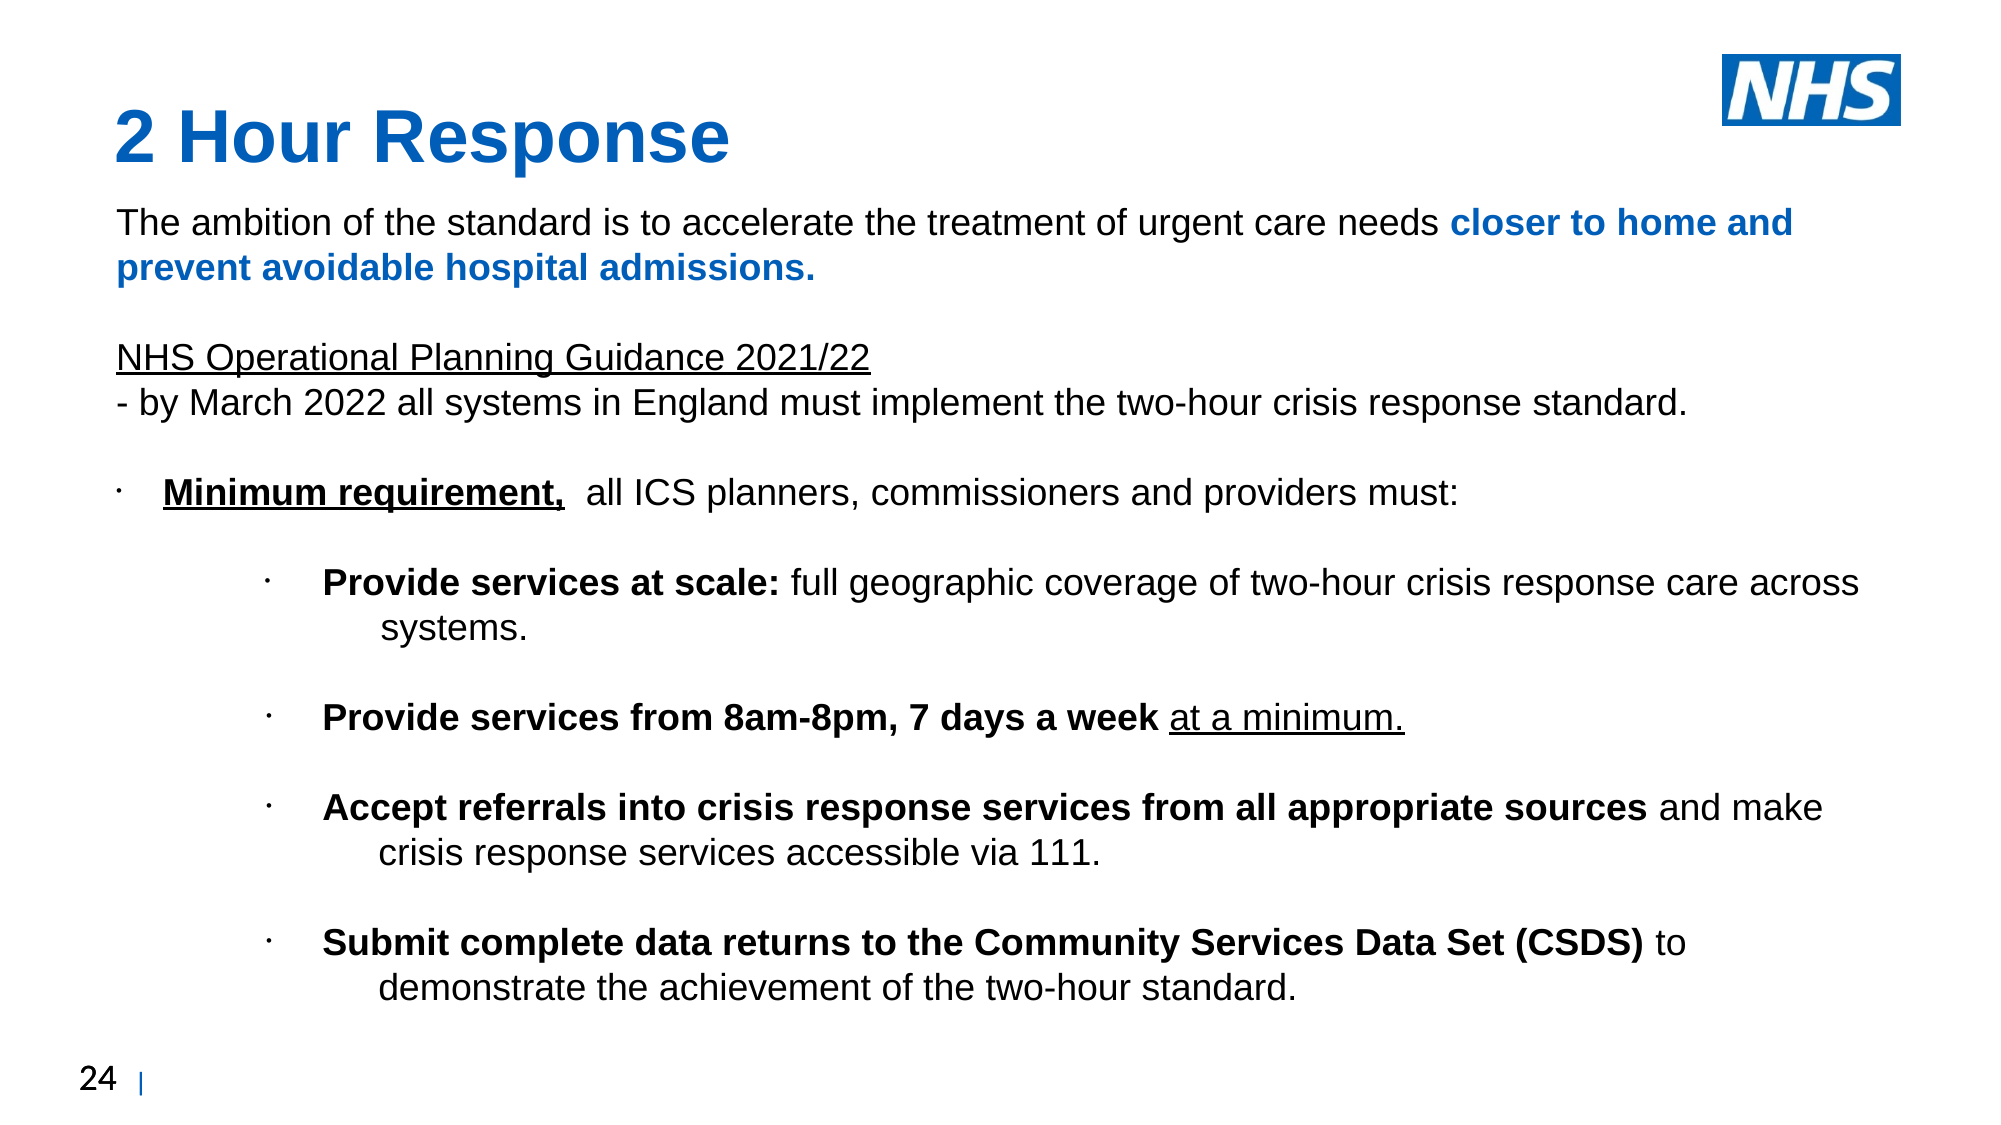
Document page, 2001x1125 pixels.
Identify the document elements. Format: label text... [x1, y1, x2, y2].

list The ambition of the standard is to accelerate the treatment of urgent care needs closer to home and prevent avoidable hospital admissions. NHS Operational Planning Guidance 2021/22 - by March 2022 all systems in England must implement the two-hour crisis response standard. Minimum requirement, all ICS planners, commissioners and providers must: Provide services at scale: full geographic coverage of two-hour crisis response care across systems. Provide services from 8am-8pm, 7 days a week at a minimum. Accept referrals into crisis response services from all appropriate sources and make crisis response services accessible via 111. Submit complete data returns to the Community Services Data Set (CSDS) to demonstrate the achievement of the two-hour standard. [100, 190, 1907, 1077]
title 2 Hour Response [99, 90, 1537, 191]
